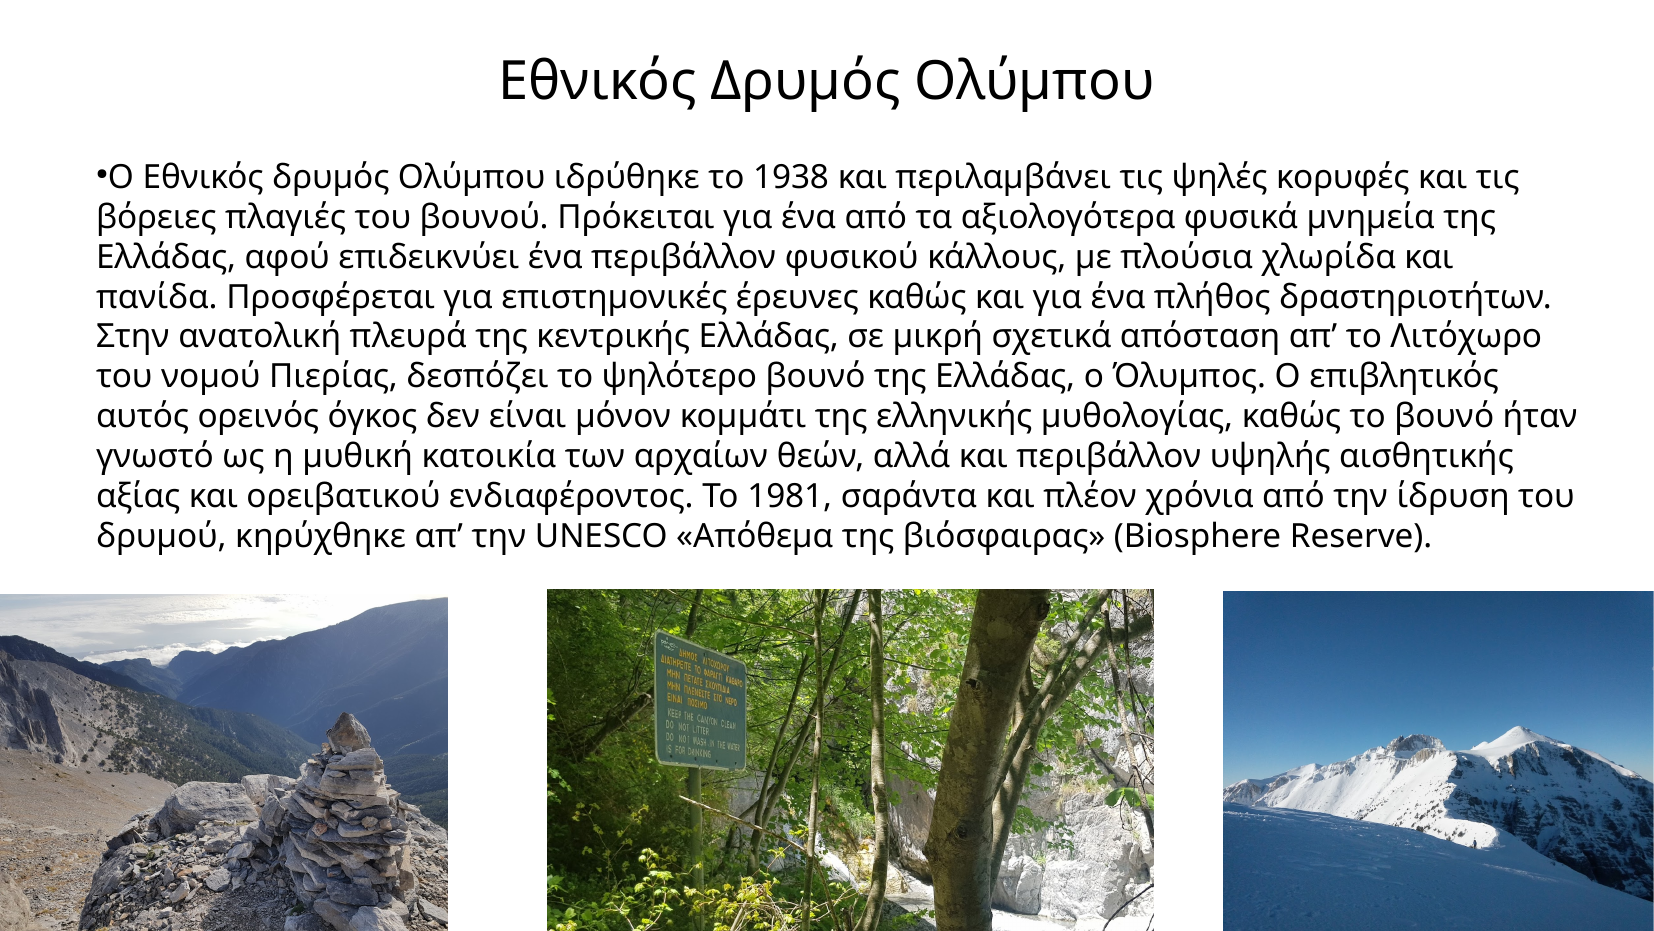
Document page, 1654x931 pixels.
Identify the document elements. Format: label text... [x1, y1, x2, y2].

list Ο Εθνικός δρυμός Ολύμπου ιδρύθηκε το 1938 και περιλαμβάνει τις ψηλές κορυφές και τις βόρειες πλαγιές του βουνού. Πρόκειται για ένα από τα αξιολογότερα φυσικά μνημεία της Ελλάδας, αφού επιδεικνύει ένα περιβάλλον φυσικού κάλλους, με πλούσια χλωρίδα και πανίδα. Προσφέρεται για επιστημονικές έρευνες καθώς και για ένα πλήθος δραστηριοτήτων. Στην ανατολική πλευρά της κεντρικής Ελλάδας, σε μικρή σχετικά απόσταση απ’ το Λιτόχωρο του νομού Πιερίας, δεσπόζει το ψηλότερο βουνό της Ελλάδας, ο Όλυμπος. Ο επιβλητικός αυτός ορεινός όγκος δεν είναι μόνον κομμάτι της ελληνικής μυθολογίας, καθώς το βουνό ήταν γνωστό ως η μυθική κατοικία των αρχαίων θεών, αλλά και περιβάλλον υψηλής αισθητικής αξίας και ορειβατικού ενδιαφέροντος. Το 1981, σαράντα και πλέον χρόνια από την ίδρυση του δρυμού, κηρύχθηκε απ’ την UNESCO «Απόθεμα της βιόσφαιρας» (Biosphere Reserve). [96, 155, 1585, 593]
picture [547, 589, 1154, 931]
title Εθνικός Δρυμός Ολύμπου [82, 0, 1571, 156]
picture [1223, 592, 1654, 931]
picture [0, 594, 448, 931]
